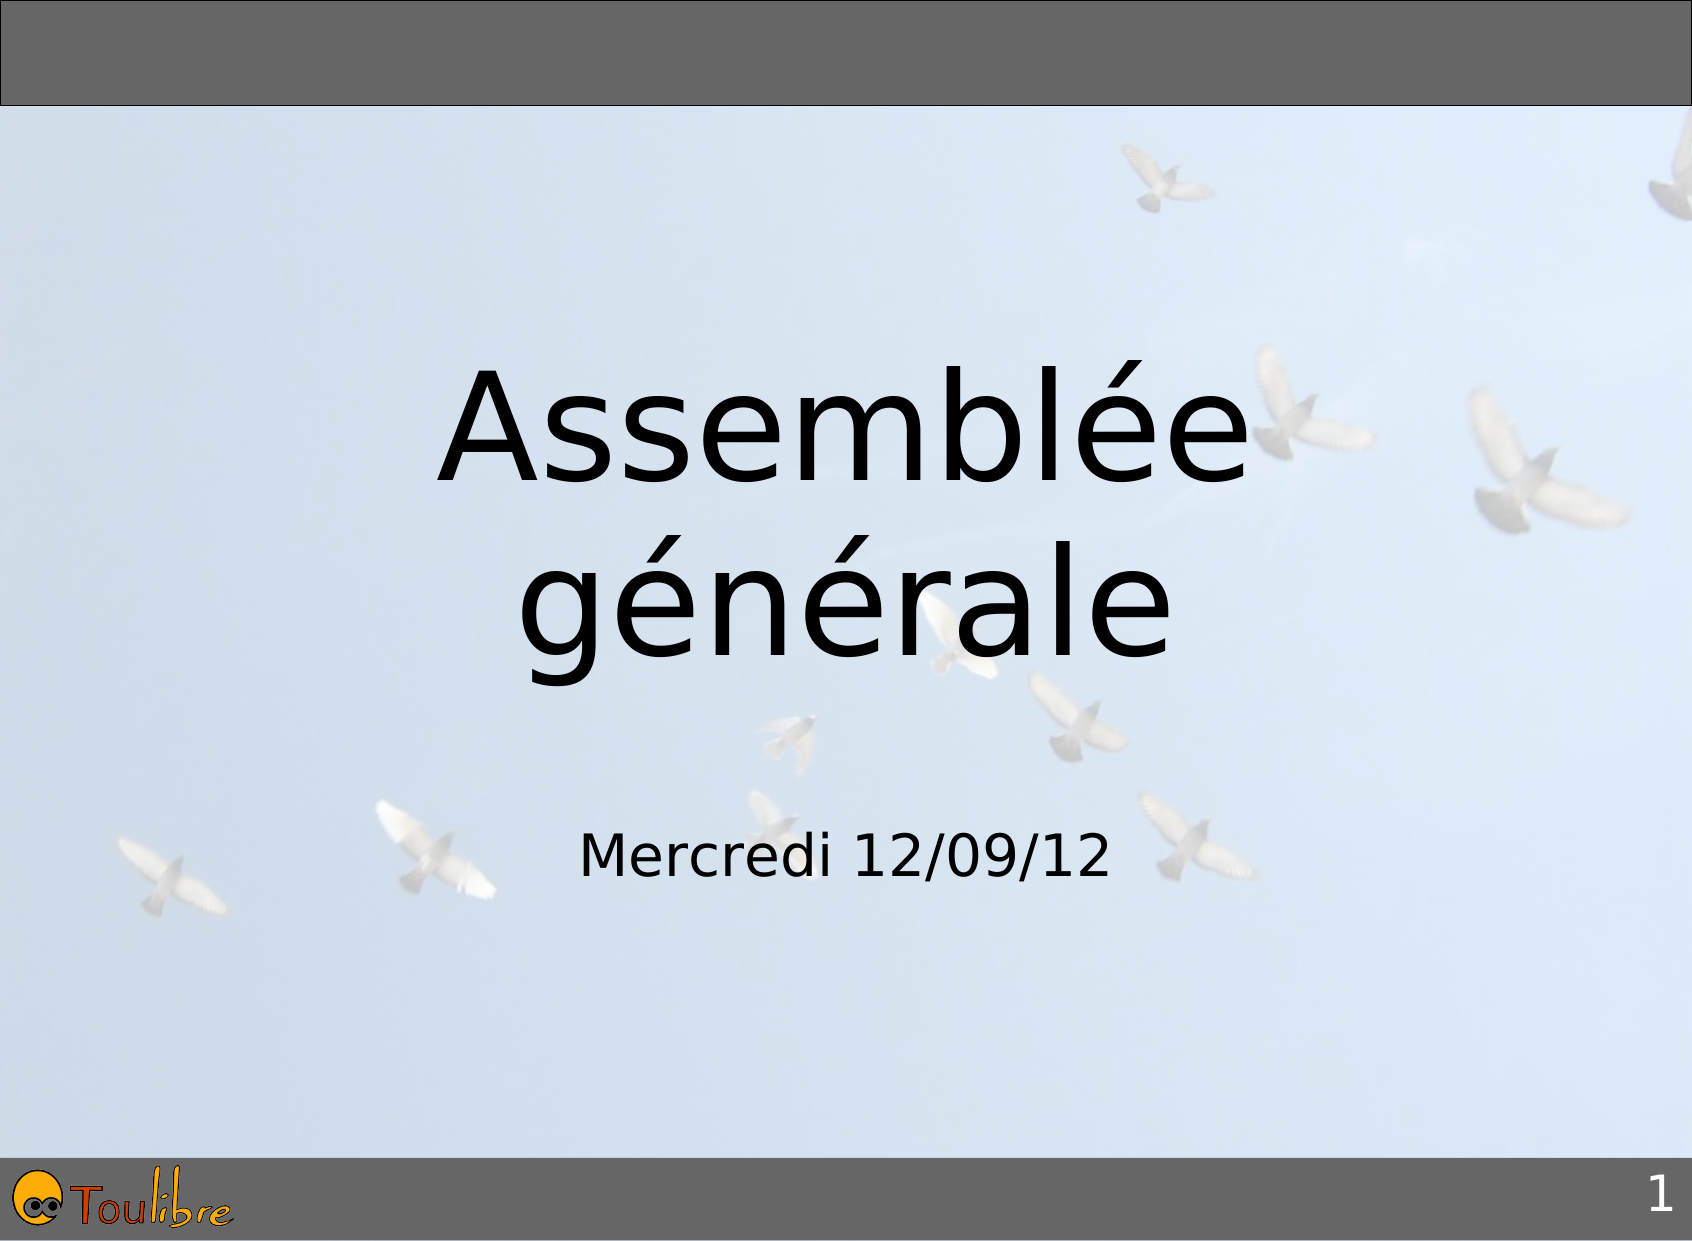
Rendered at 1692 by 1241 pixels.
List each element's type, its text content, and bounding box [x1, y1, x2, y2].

text_box Assemblée générale Mercredi 12/09/12 [0, 334, 1692, 898]
picture [12, 1165, 234, 1228]
